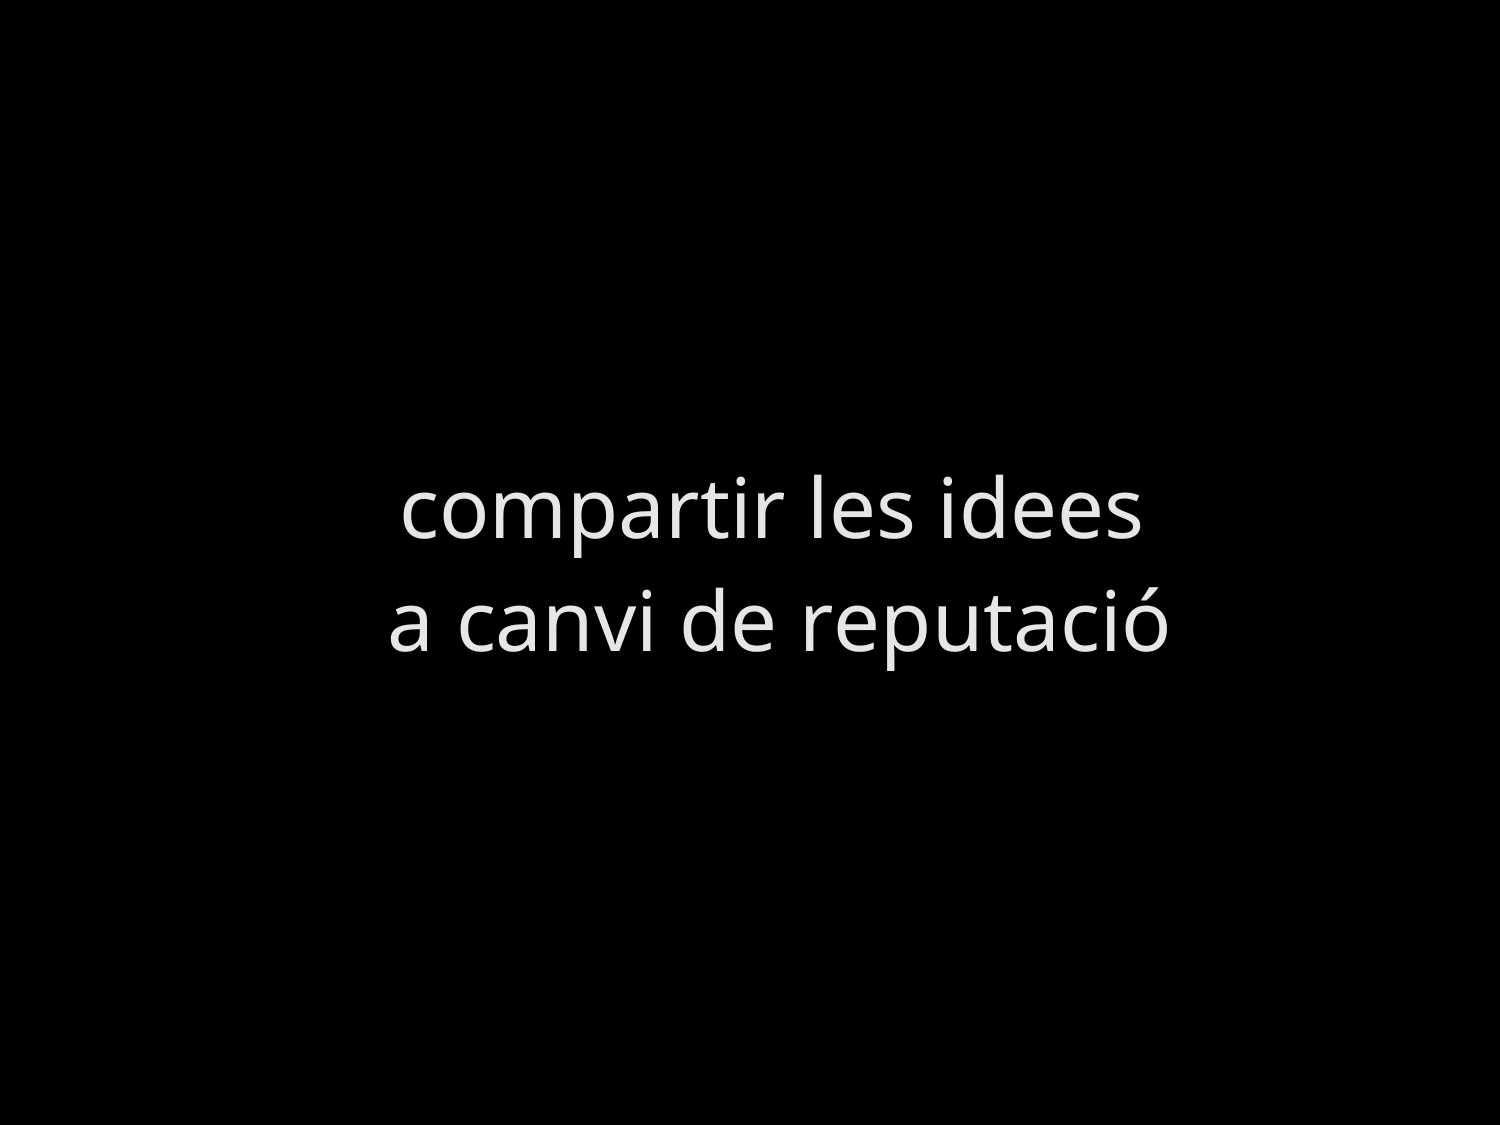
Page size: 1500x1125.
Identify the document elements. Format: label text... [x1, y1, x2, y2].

title compartir les idees a canvi de reputació [110, 461, 1392, 664]
